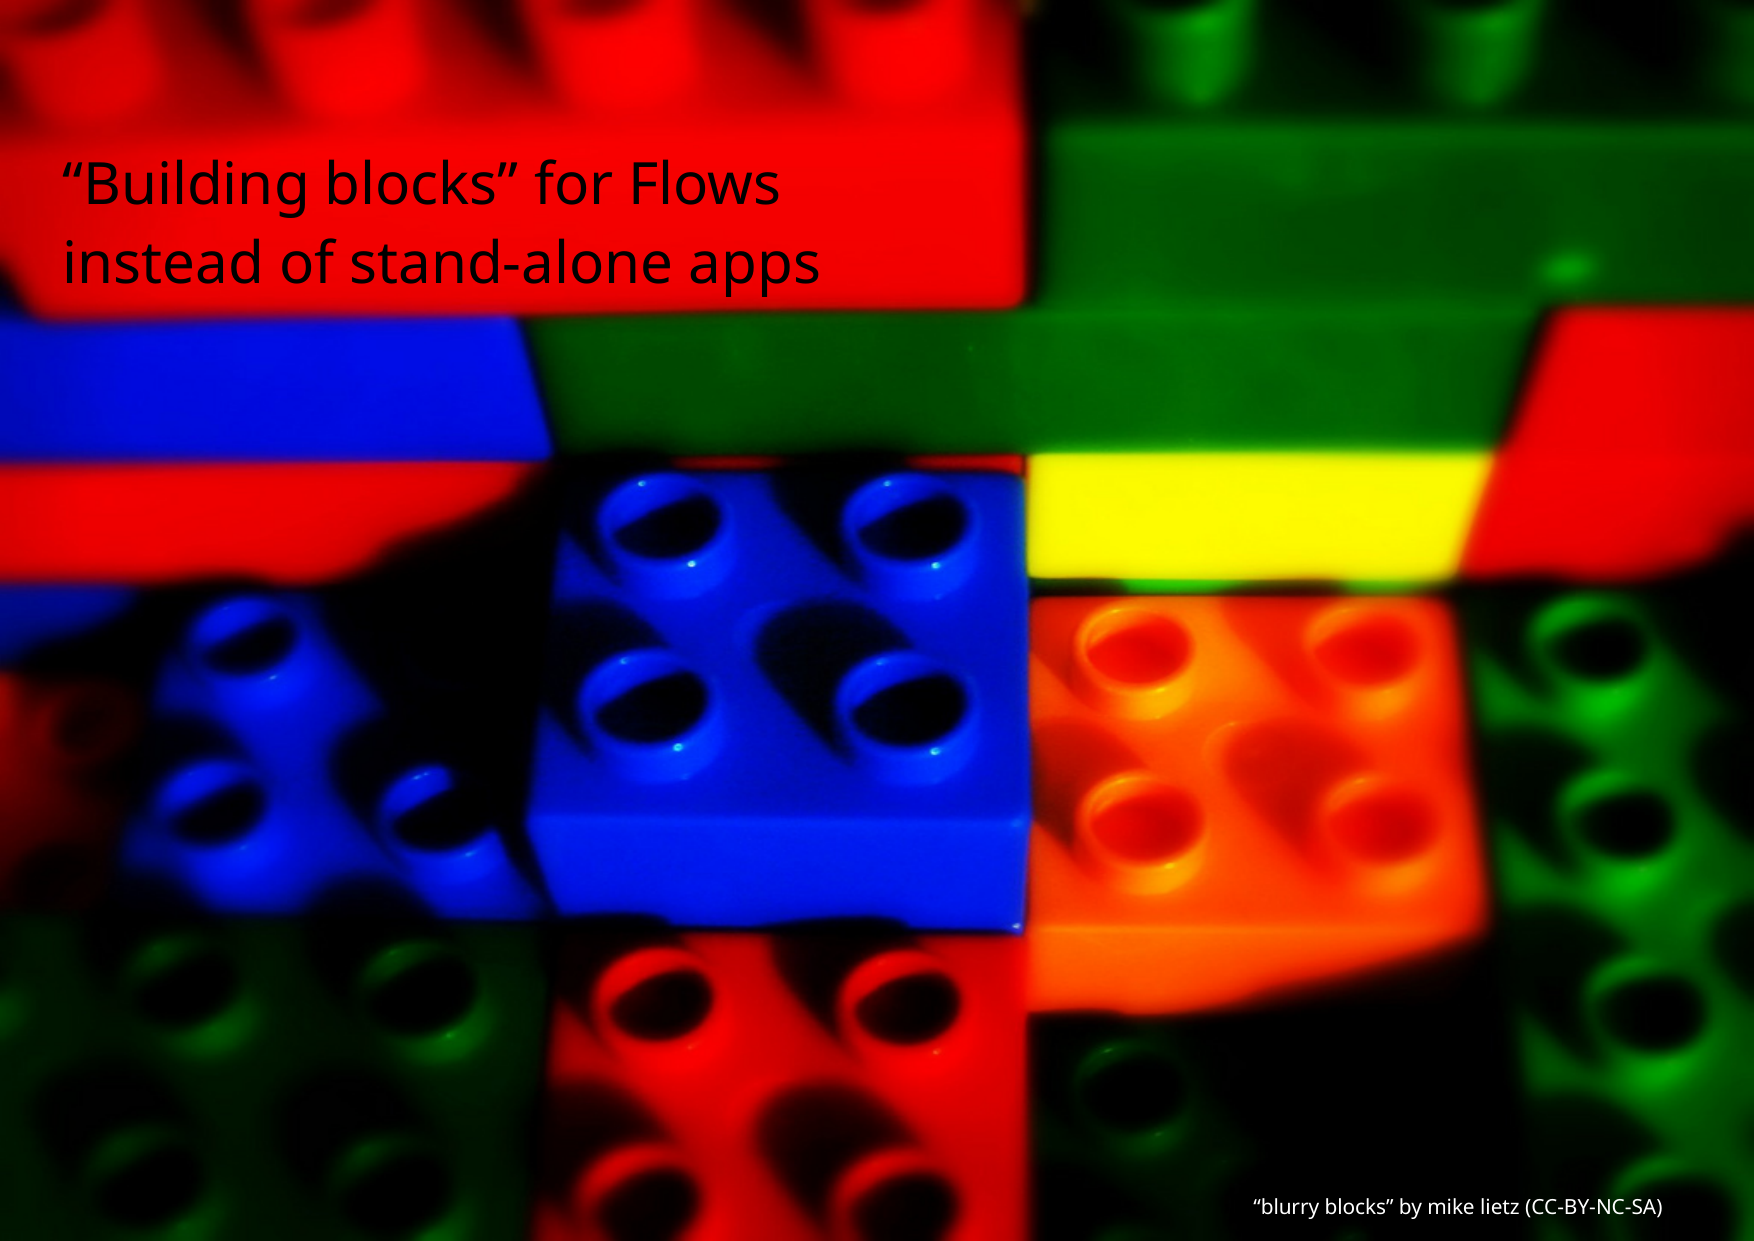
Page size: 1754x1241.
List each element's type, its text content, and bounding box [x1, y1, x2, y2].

picture [0, 0, 1754, 1241]
text_box “Building blocks” for Flows instead of stand-alone apps [47, 135, 965, 325]
text_box “blurry blocks” by mike lietz (CC-BY-NC-SA) [1238, 1185, 1754, 1241]
